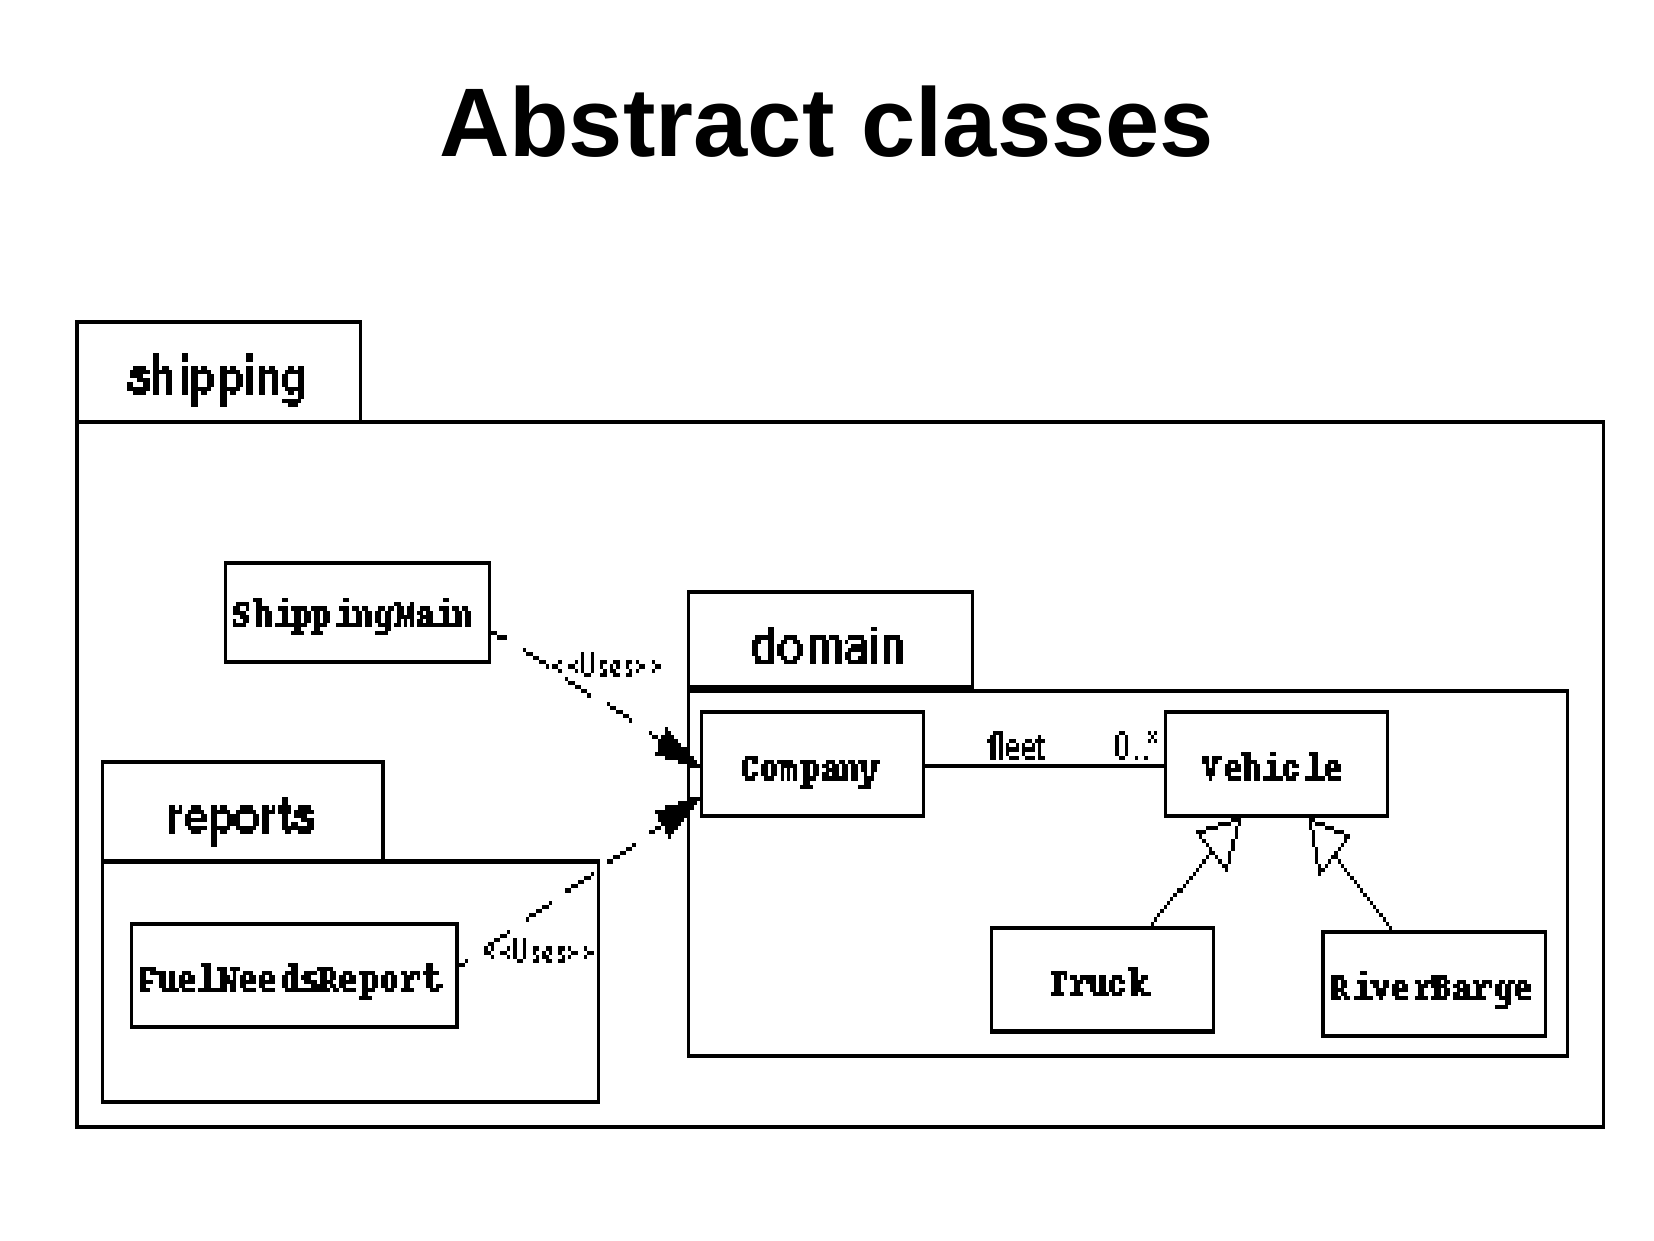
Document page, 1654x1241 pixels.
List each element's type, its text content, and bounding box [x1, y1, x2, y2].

title Abstract classes [82, 67, 1571, 177]
picture [47, 271, 1631, 1146]
